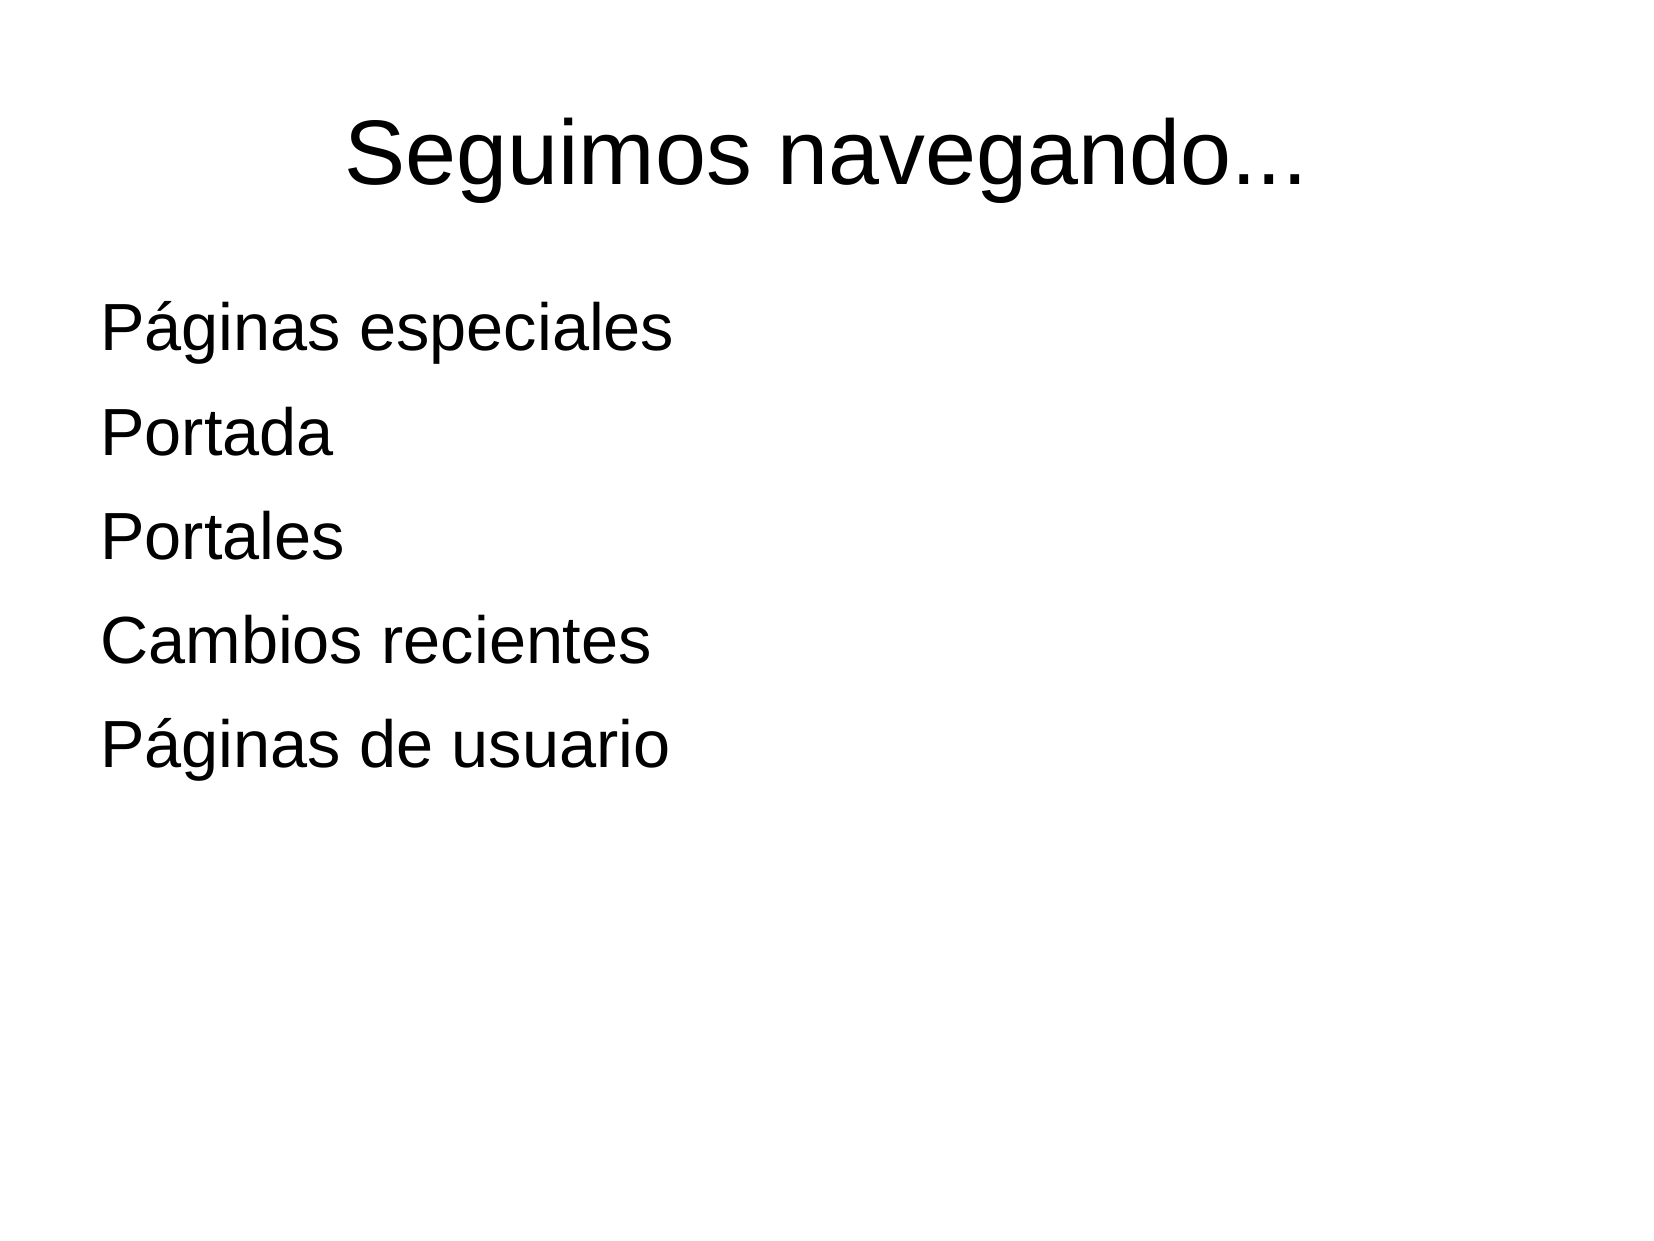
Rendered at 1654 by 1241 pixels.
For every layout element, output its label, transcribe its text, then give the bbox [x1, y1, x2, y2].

list Páginas especiales Portada Portales Cambios recientes Páginas de usuario [82, 290, 1571, 1109]
title Seguimos navegando... [82, 49, 1571, 257]
